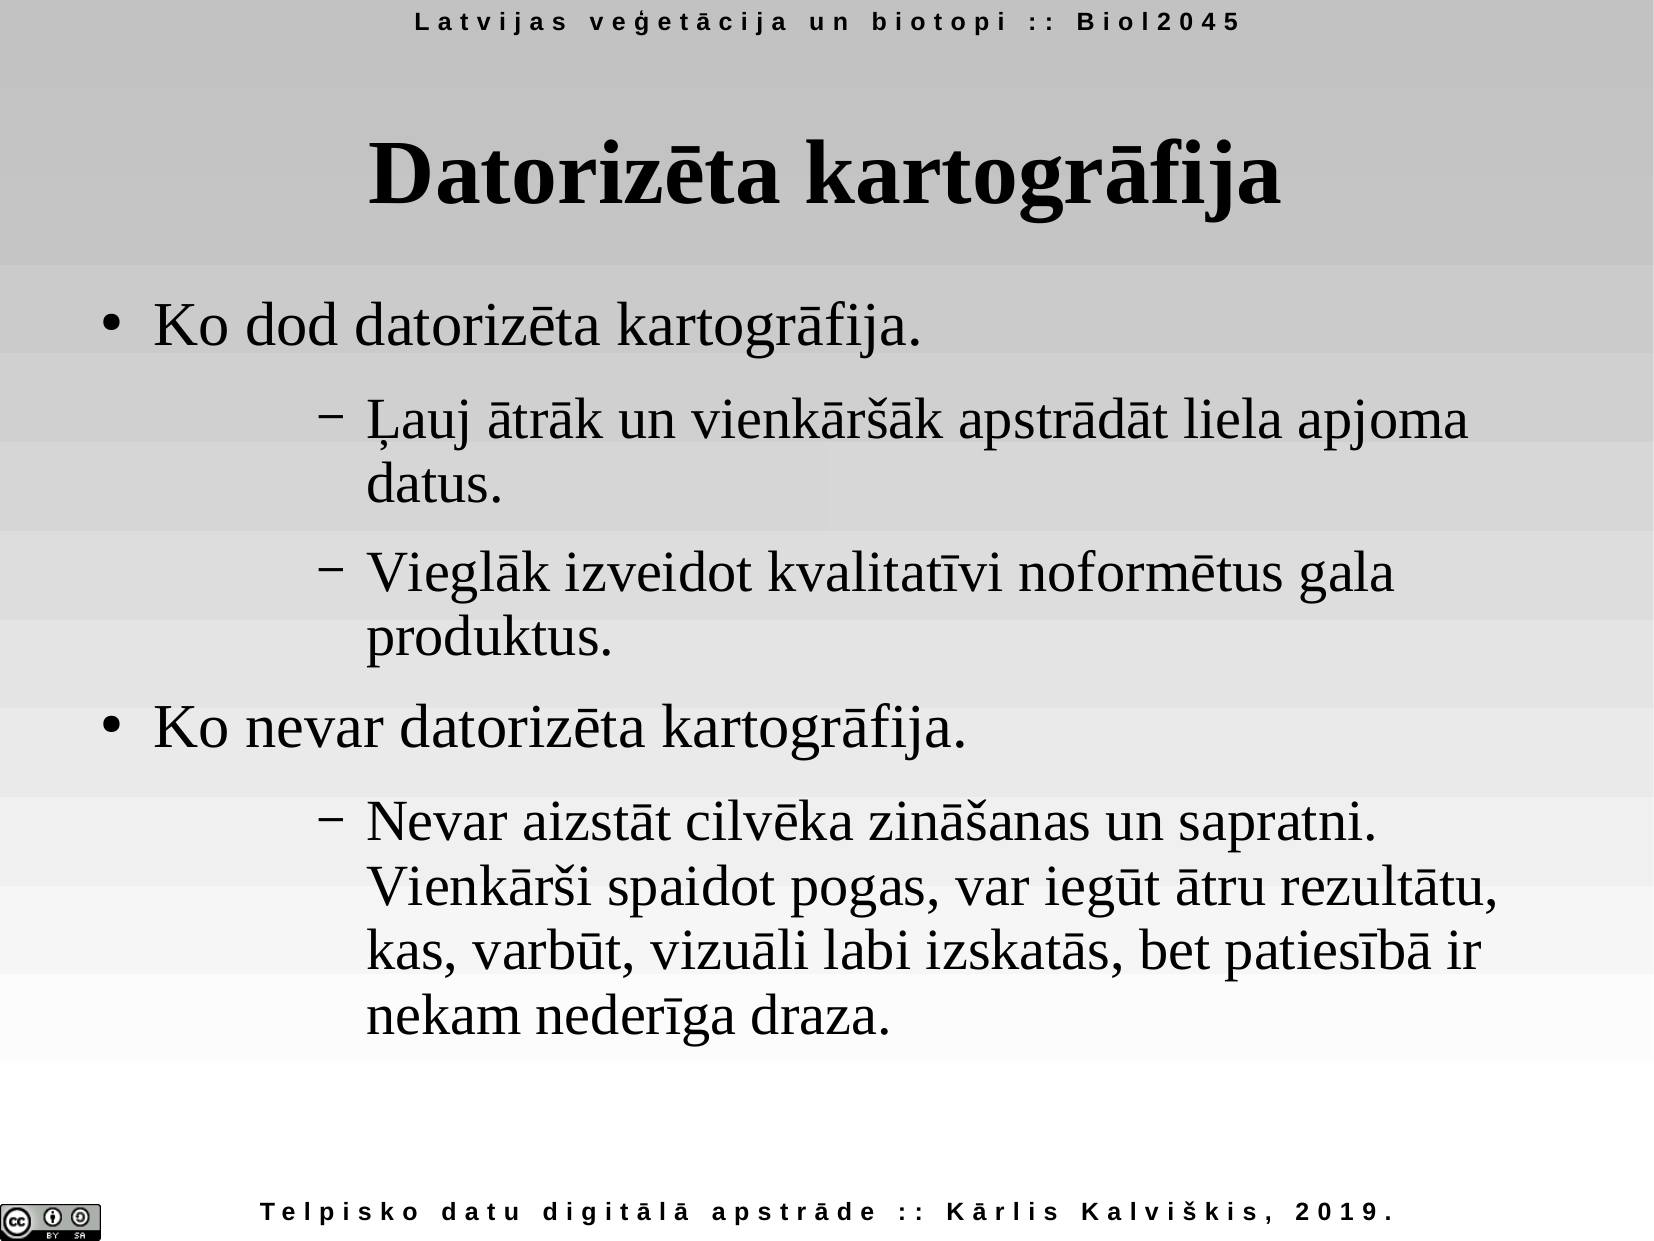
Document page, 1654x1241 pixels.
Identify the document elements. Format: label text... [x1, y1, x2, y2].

picture [0, 0, 1654, 1241]
title Datorizēta kartogrāfija [29, 49, 1625, 296]
list Ko dod datorizēta kartogrāfija. Ļauj ātrāk un vienkāršāk apstrādāt liela apjoma datus. Vieglāk izveidot kvalitatīvi noformētus gala produktus. Ko nevar datorizēta kartogrāfija. Nevar aizstāt cilvēka zināšanas un sapratni. Vienkārši spaidot pogas, var iegūt ātru rezultātu, kas, varbūt, vizuāli labi izskatās, bet patiesībā ir nekam nederīga draza. [82, 289, 1571, 1113]
